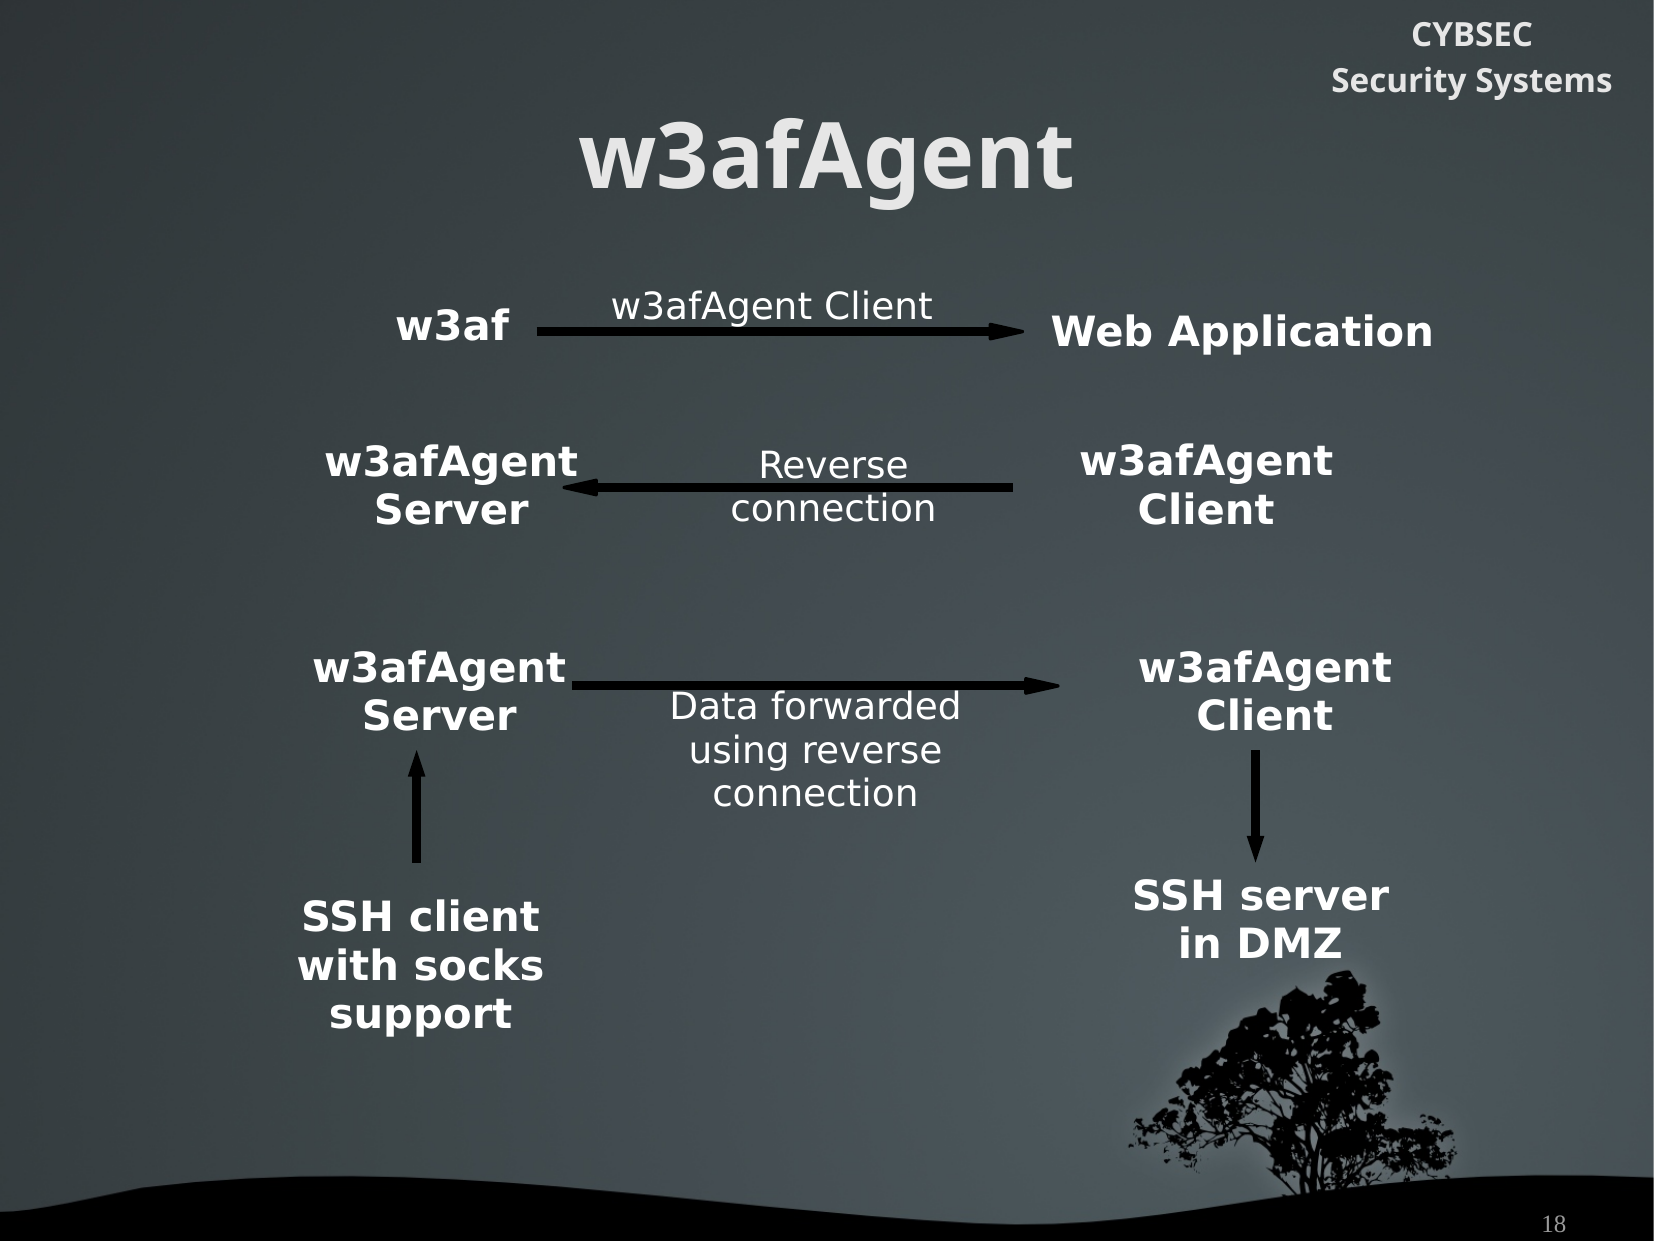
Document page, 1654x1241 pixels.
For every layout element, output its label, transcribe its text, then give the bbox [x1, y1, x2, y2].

picture [0, 0, 1654, 1241]
title CYBSEC Security Systems [1290, 0, 1654, 113]
text_box w3af [283, 294, 621, 358]
text_box Reverse connection [648, 436, 1019, 538]
text_box w3afAgent Client [595, 277, 967, 336]
text_box Data forwarded using reverse connection [630, 690, 1001, 824]
text_box w3afAgent Server [282, 430, 621, 542]
text_box Web Application [1033, 300, 1452, 364]
title w3afAgent [82, 49, 1571, 257]
text_box w3afAgent Client [997, 429, 1416, 542]
text_box Data forwarded using reverse connection [630, 677, 1001, 681]
text_box SSH client with socks support [251, 885, 590, 1046]
text_box SSH server in DMZ [1091, 864, 1430, 977]
text_box w3afAgent Client [1055, 635, 1475, 748]
text_box w3afAgent Server [270, 636, 608, 748]
